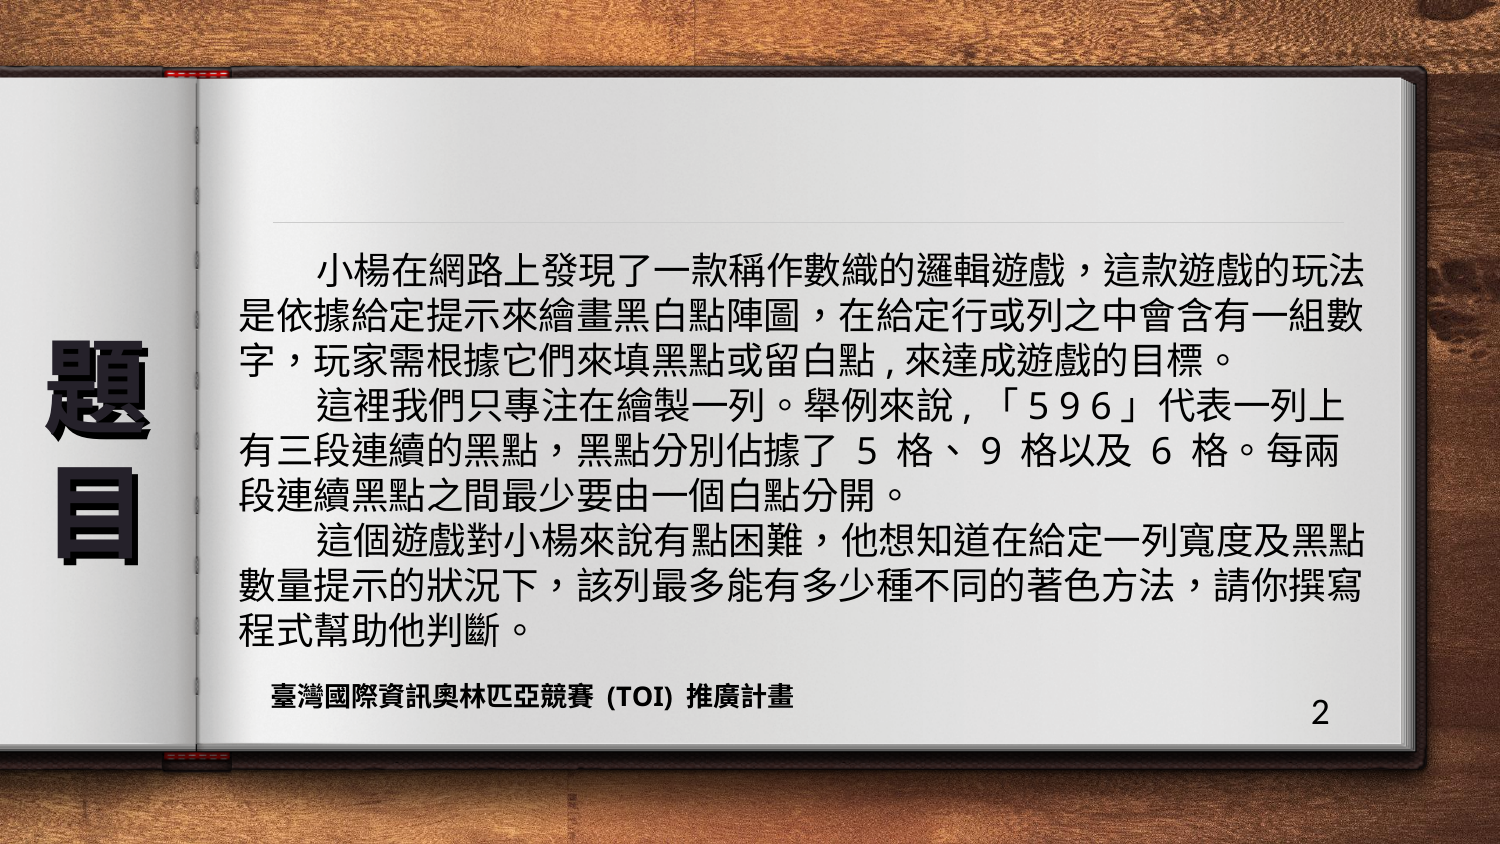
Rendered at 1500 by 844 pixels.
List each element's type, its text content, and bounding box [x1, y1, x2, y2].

text_box [1295, 672, 1386, 737]
title 題 目 [28, 306, 210, 552]
text_box 小楊在網路上發現了一款稱作數織的邏輯遊戲，這款遊戲的玩法是依據給定提示來繪畫黑白點陣圖，在給定行或列之中會含有一組數字，玩家需根據它們來填黑點或留白點,來達成遊戲的目標。 這裡我們只專注在繪製一列。舉例來說,「5 9 6」代表一列上有三段連續的黑點，黑點分別佔據了 5 格、9 格以及 6 格。每兩段連續黑點之間最少要由一個白點分開。 這個遊戲對小楊來說有點困難，他想知道在給定一列寬度及黑點數量提示的狀況下，該列最多能有多少種不同的著色方法，請你撰寫程式幫助他判斷。 [224, 240, 1386, 660]
